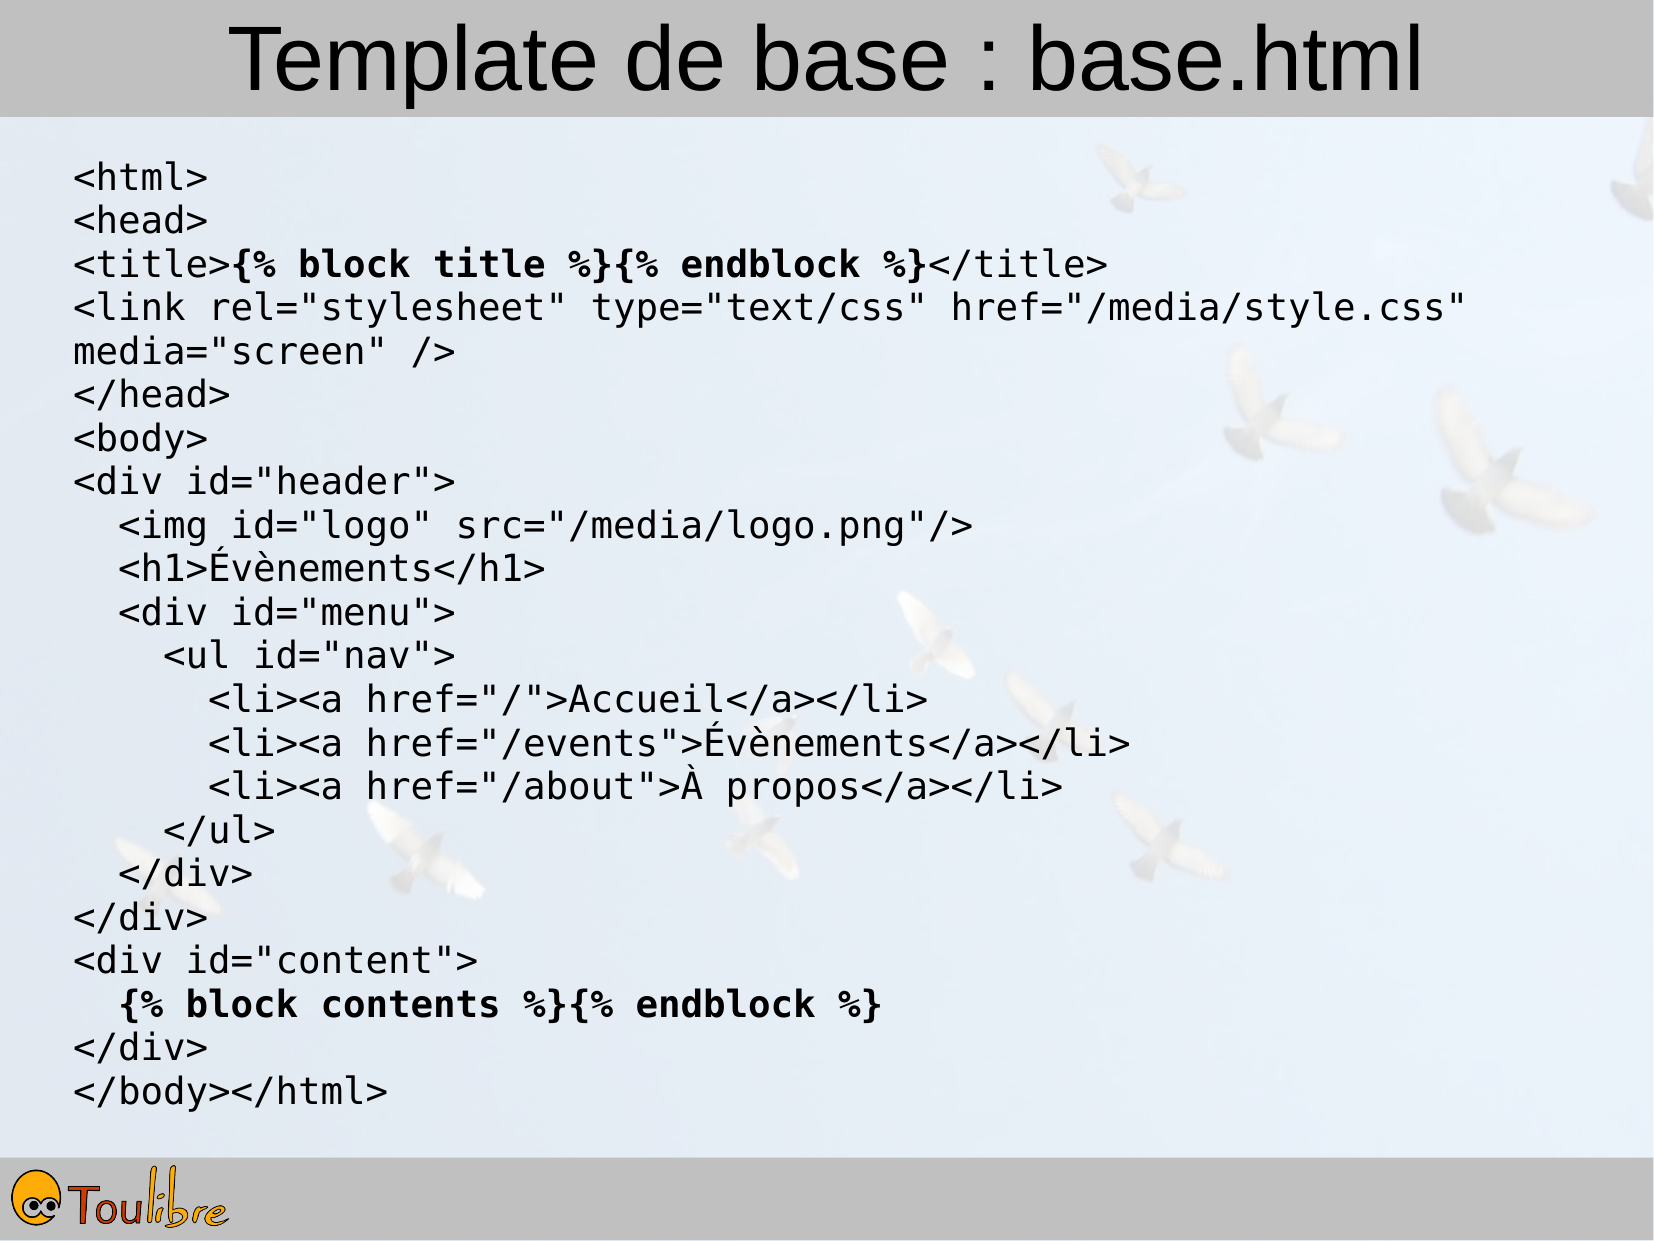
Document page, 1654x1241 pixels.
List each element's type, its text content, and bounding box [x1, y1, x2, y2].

text_box <html> <head> <title>{% block title %}{% endblock %}</title> <link rel="stylesheet" type="text/css" href="/media/style.css" media="screen" /> </head> <body> <div id="header"> <img id="logo" src="/media/logo.png"/> <h1>Évènements</h1> <div id="menu"> <ul id="nav"> <li><a href="/">Accueil</a></li> <li><a href="/events">Évènements</a></li> <li><a href="/about">À propos</a></li> </ul> </div> </div> <div id="content"> {% block contents %}{% endblock %} </div> </body></html> [58, 148, 1603, 1163]
picture [11, 1165, 229, 1228]
title Template de base : base.html [0, 0, 1654, 117]
